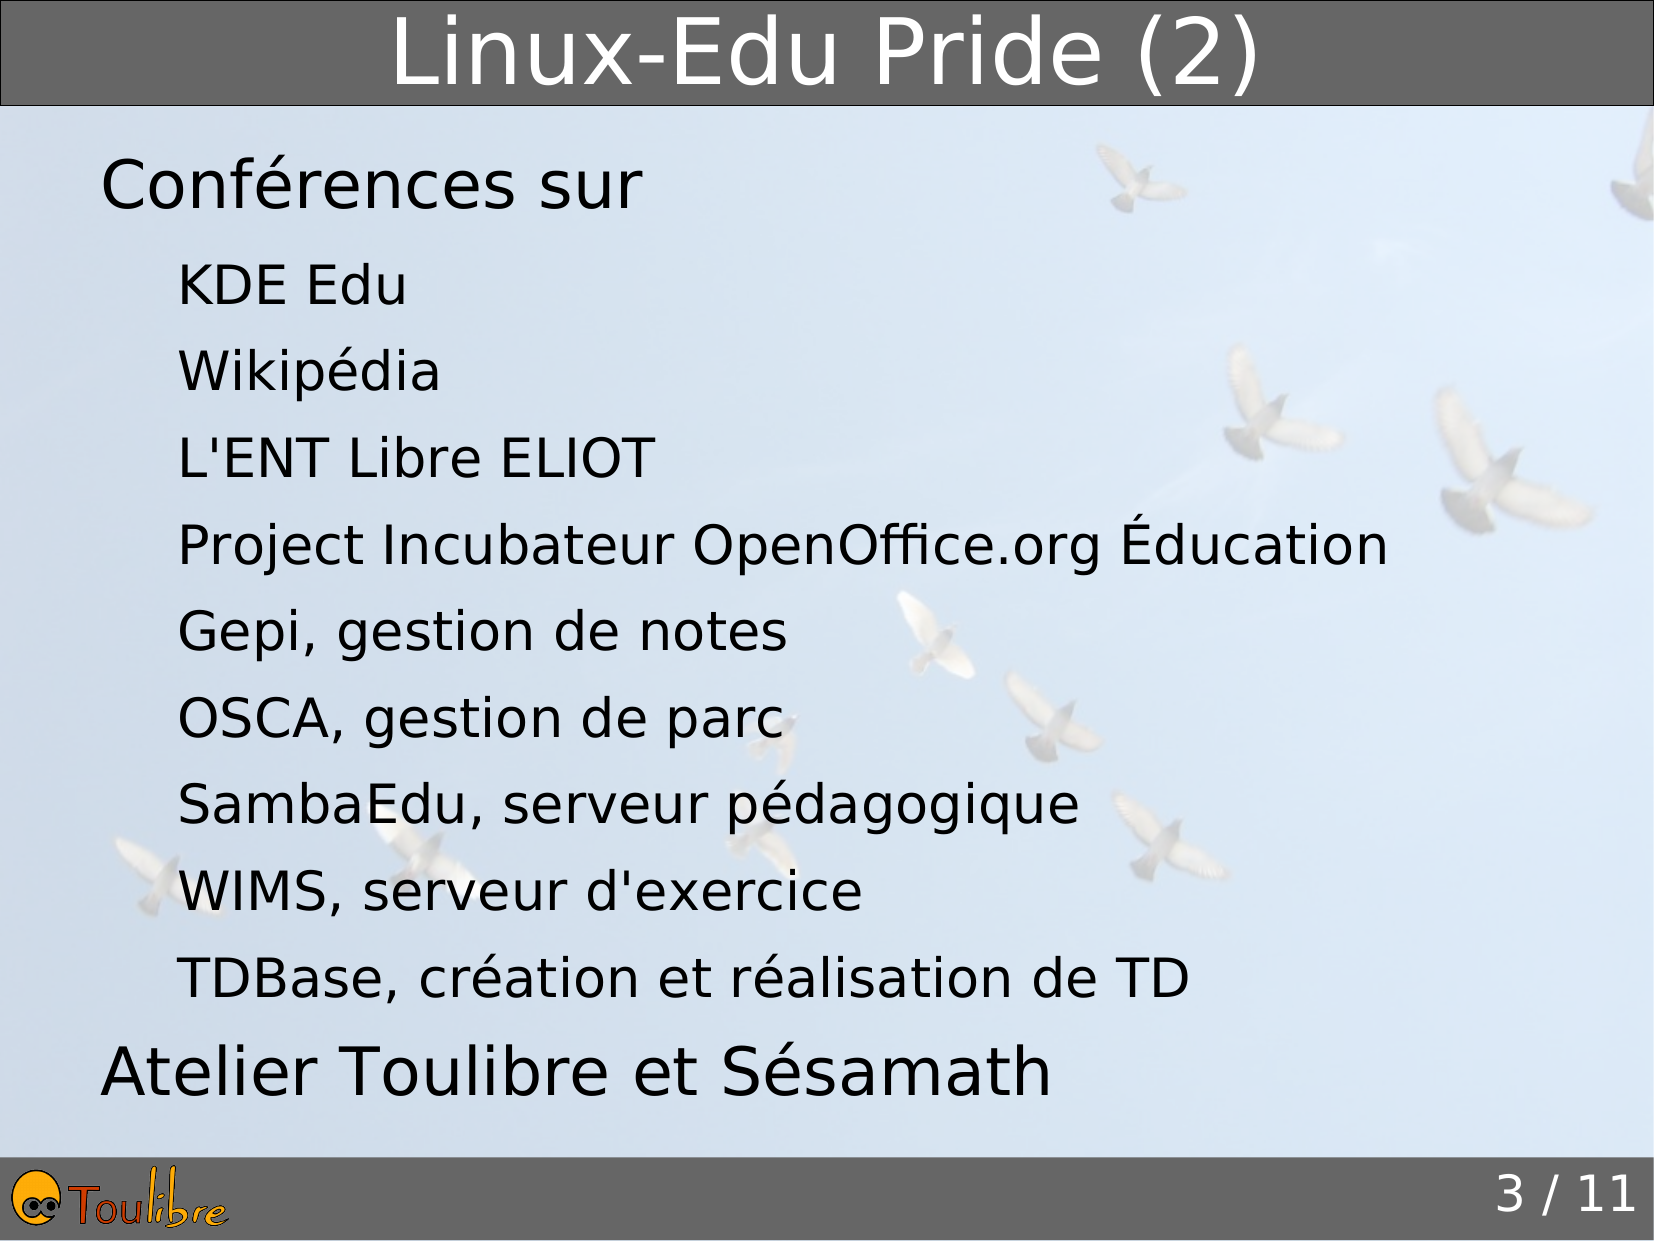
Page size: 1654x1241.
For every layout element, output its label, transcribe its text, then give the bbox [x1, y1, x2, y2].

picture [11, 1165, 229, 1228]
list Conférences sur KDE Edu Wikipédia L'ENT Libre ELIOT Project Incubateur OpenOffice.org Éducation Gepi, gestion de notes OSCA, gestion de parc SambaEdu, serveur pédagogique WIMS, serveur d'exercice TDBase, création et réalisation de TD Atelier Toulibre et Sésamath [82, 146, 1571, 1112]
title Linux-Edu Pride (2) [0, 0, 1654, 107]
